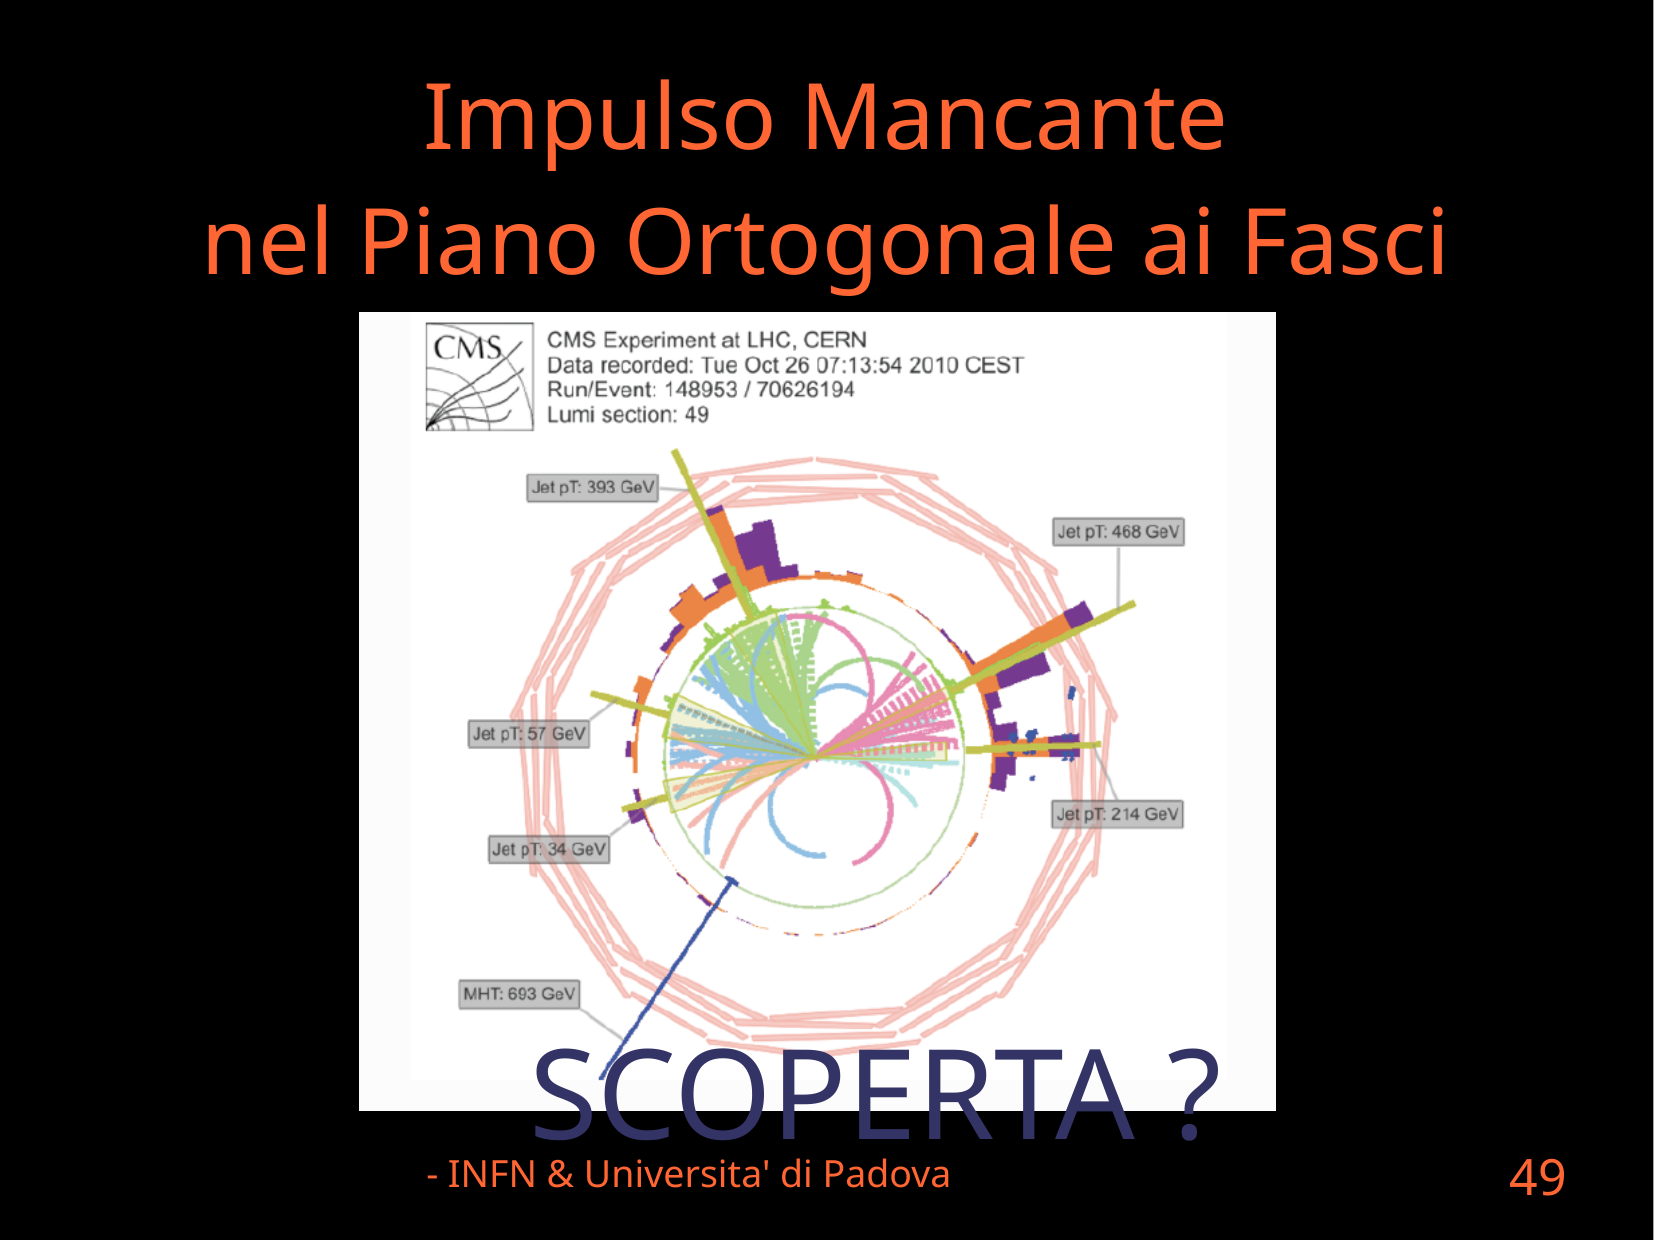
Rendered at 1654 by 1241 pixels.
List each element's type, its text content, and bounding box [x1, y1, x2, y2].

picture [1185, 1058, 1207, 1102]
text_box SCOPERTA ? [514, 998, 1185, 1146]
title Impulso Mancante nel Piano Ortogonale ai Fasci [82, 39, 1571, 314]
picture [359, 312, 1276, 1111]
